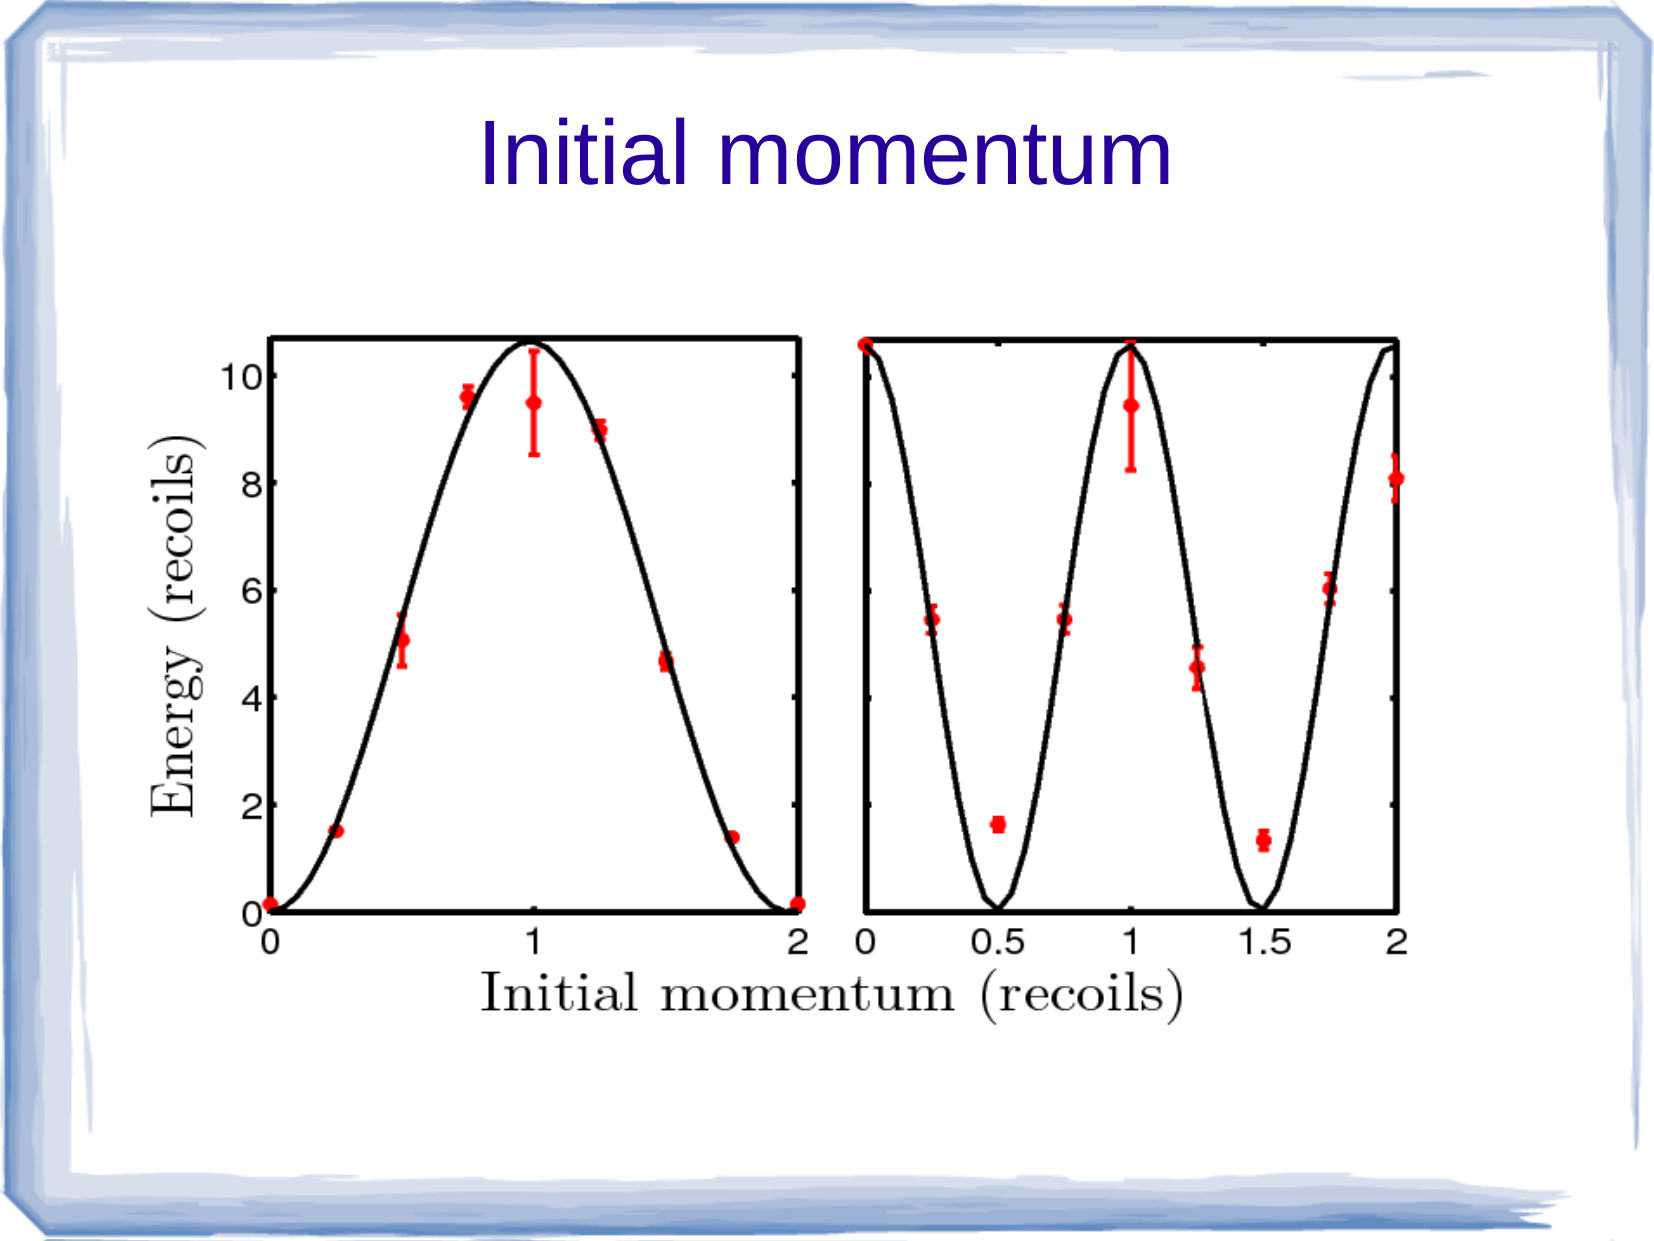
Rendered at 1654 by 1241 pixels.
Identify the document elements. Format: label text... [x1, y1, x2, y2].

picture [0, 0, 1654, 1241]
title Initial momentum [82, 49, 1571, 257]
